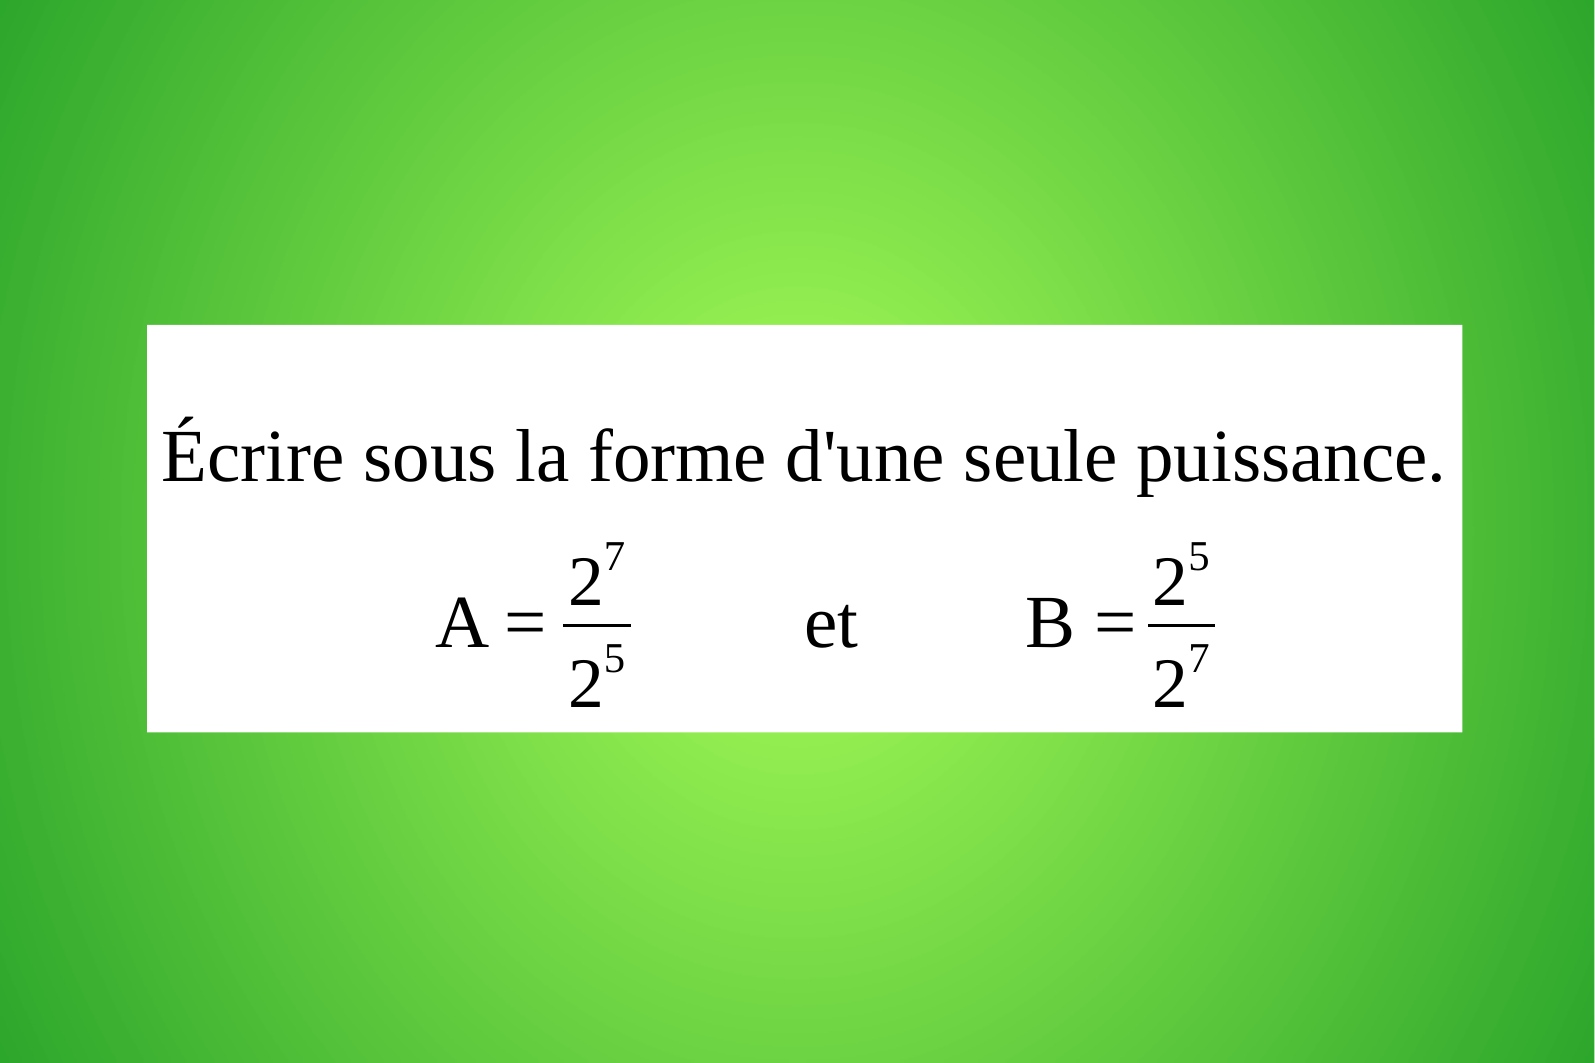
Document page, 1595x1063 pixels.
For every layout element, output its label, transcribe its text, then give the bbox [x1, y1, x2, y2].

picture [0, 0, 1595, 1063]
chart [1125, 530, 1234, 724]
text_box Écrire sous la forme d'une seule puissance. A = et B = [147, 324, 1463, 733]
chart [541, 530, 650, 724]
